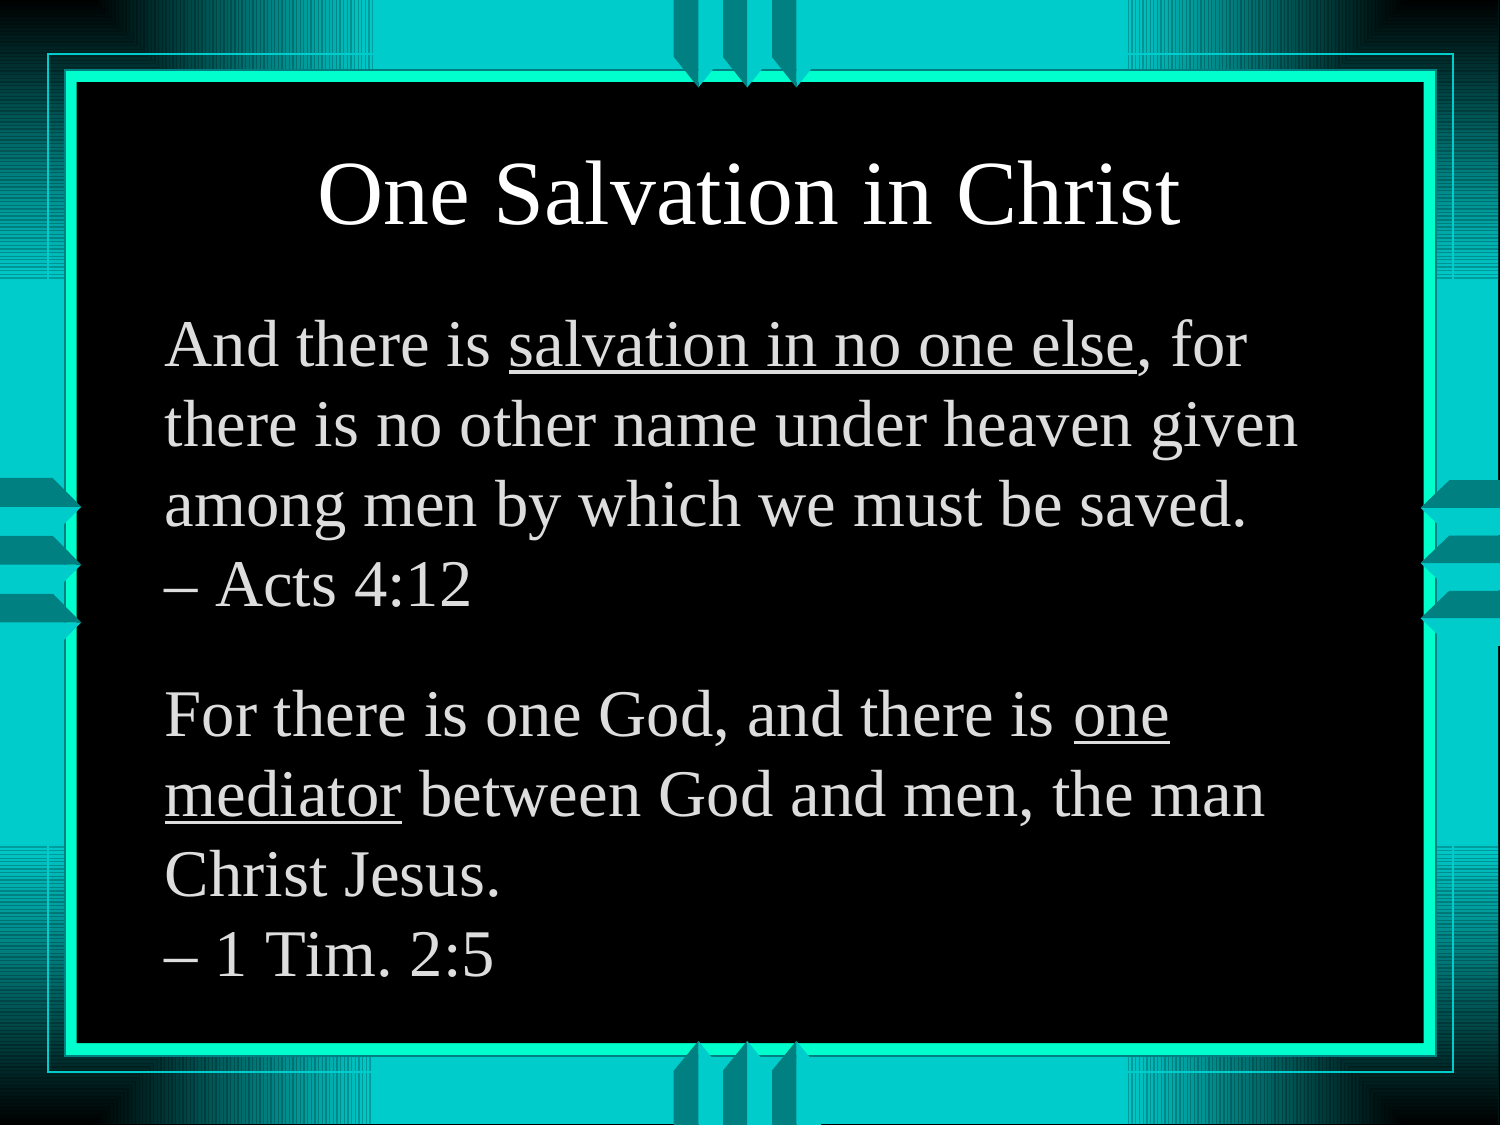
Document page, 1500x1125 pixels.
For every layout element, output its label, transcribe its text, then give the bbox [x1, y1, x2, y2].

text_box And there is salvation in no one else, for there is no other name under heaven given among men by which we must be saved. – Acts 4:12 [150, 292, 1351, 627]
text_box For there is one God, and there is one mediator between God and men, the man Christ Jesus. – 1 Tim. 2:5 [150, 662, 1351, 998]
title One Salvation in Christ [112, 99, 1388, 288]
